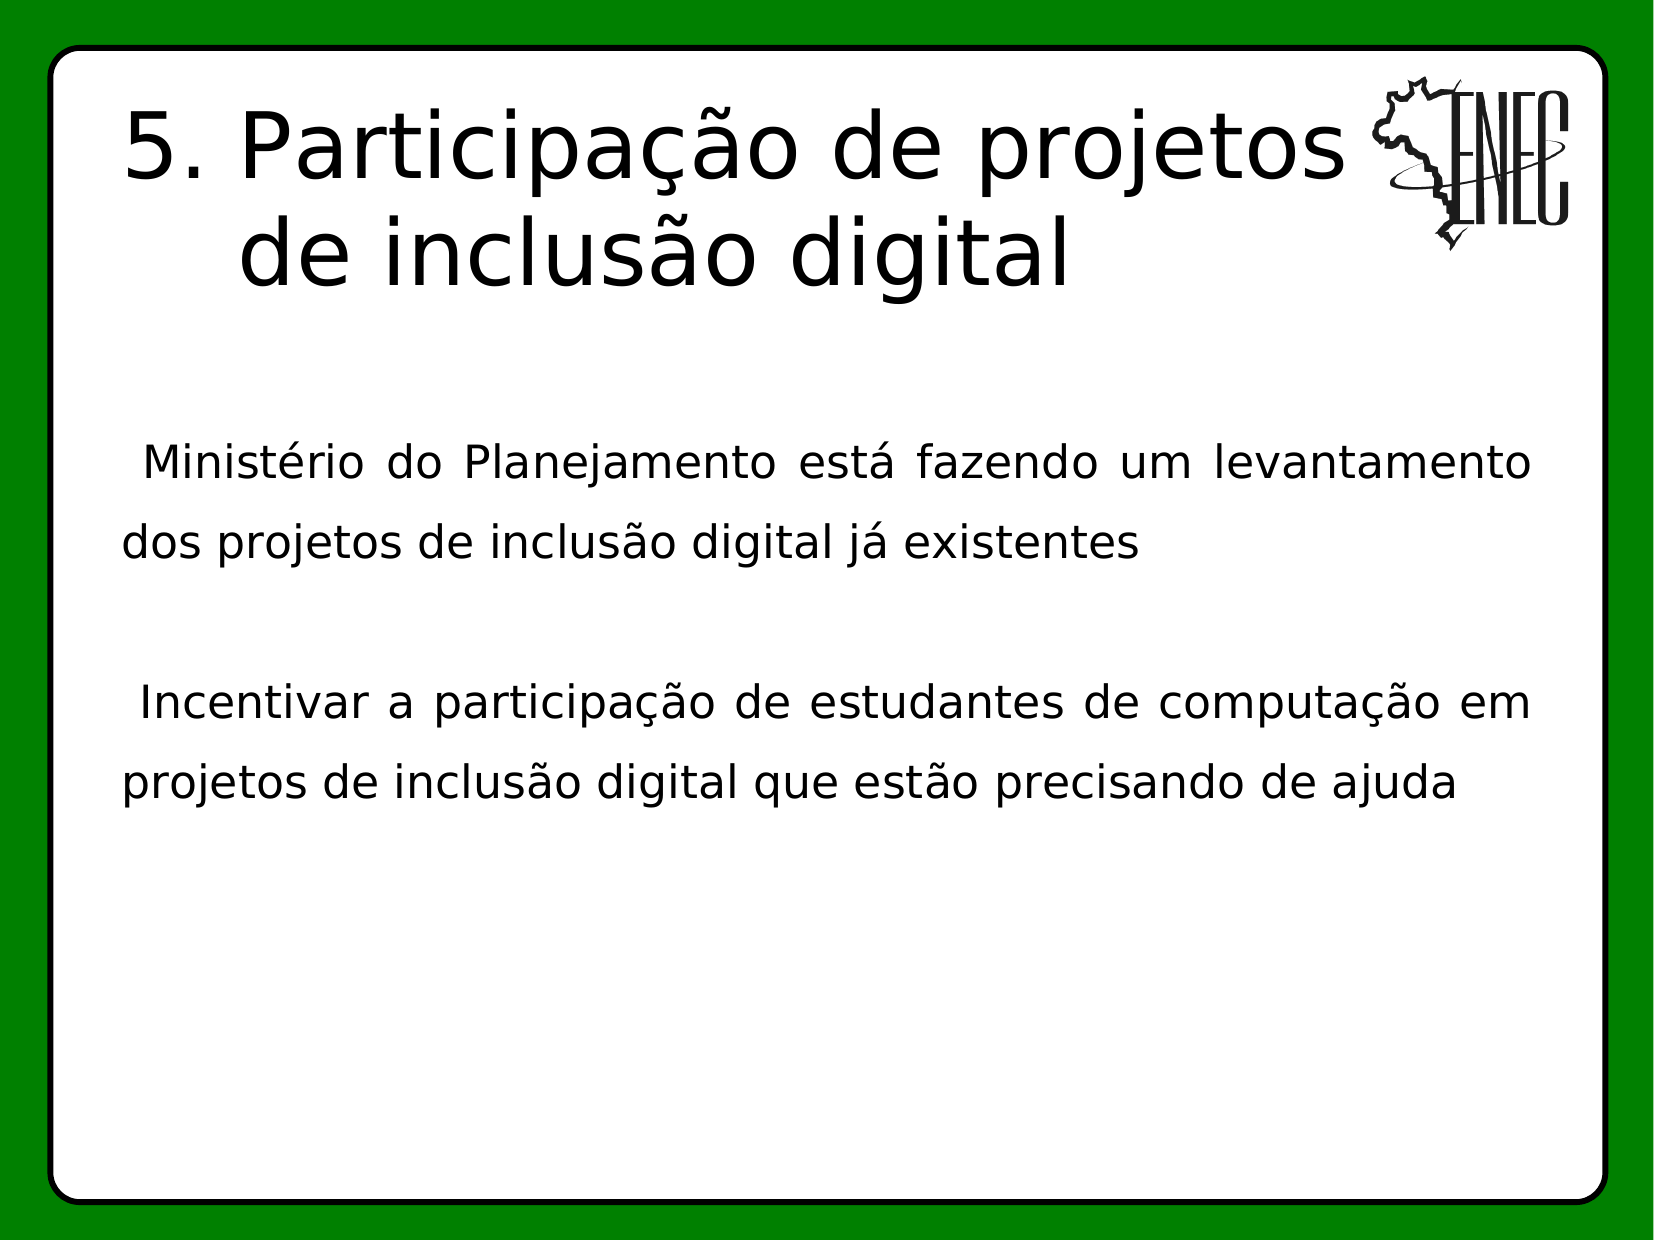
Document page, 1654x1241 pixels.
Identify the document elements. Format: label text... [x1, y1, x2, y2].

title 5. Participação de projetos de inclusão digital [121, 93, 1534, 308]
picture [1367, 71, 1574, 273]
list Ministério do Planejamento está fazendo um levantamento dos projetos de inclusão digital já existentes Incentivar a participação de estudantes de computação em projetos de inclusão digital que estão precisando de ajuda [121, 409, 1534, 1117]
